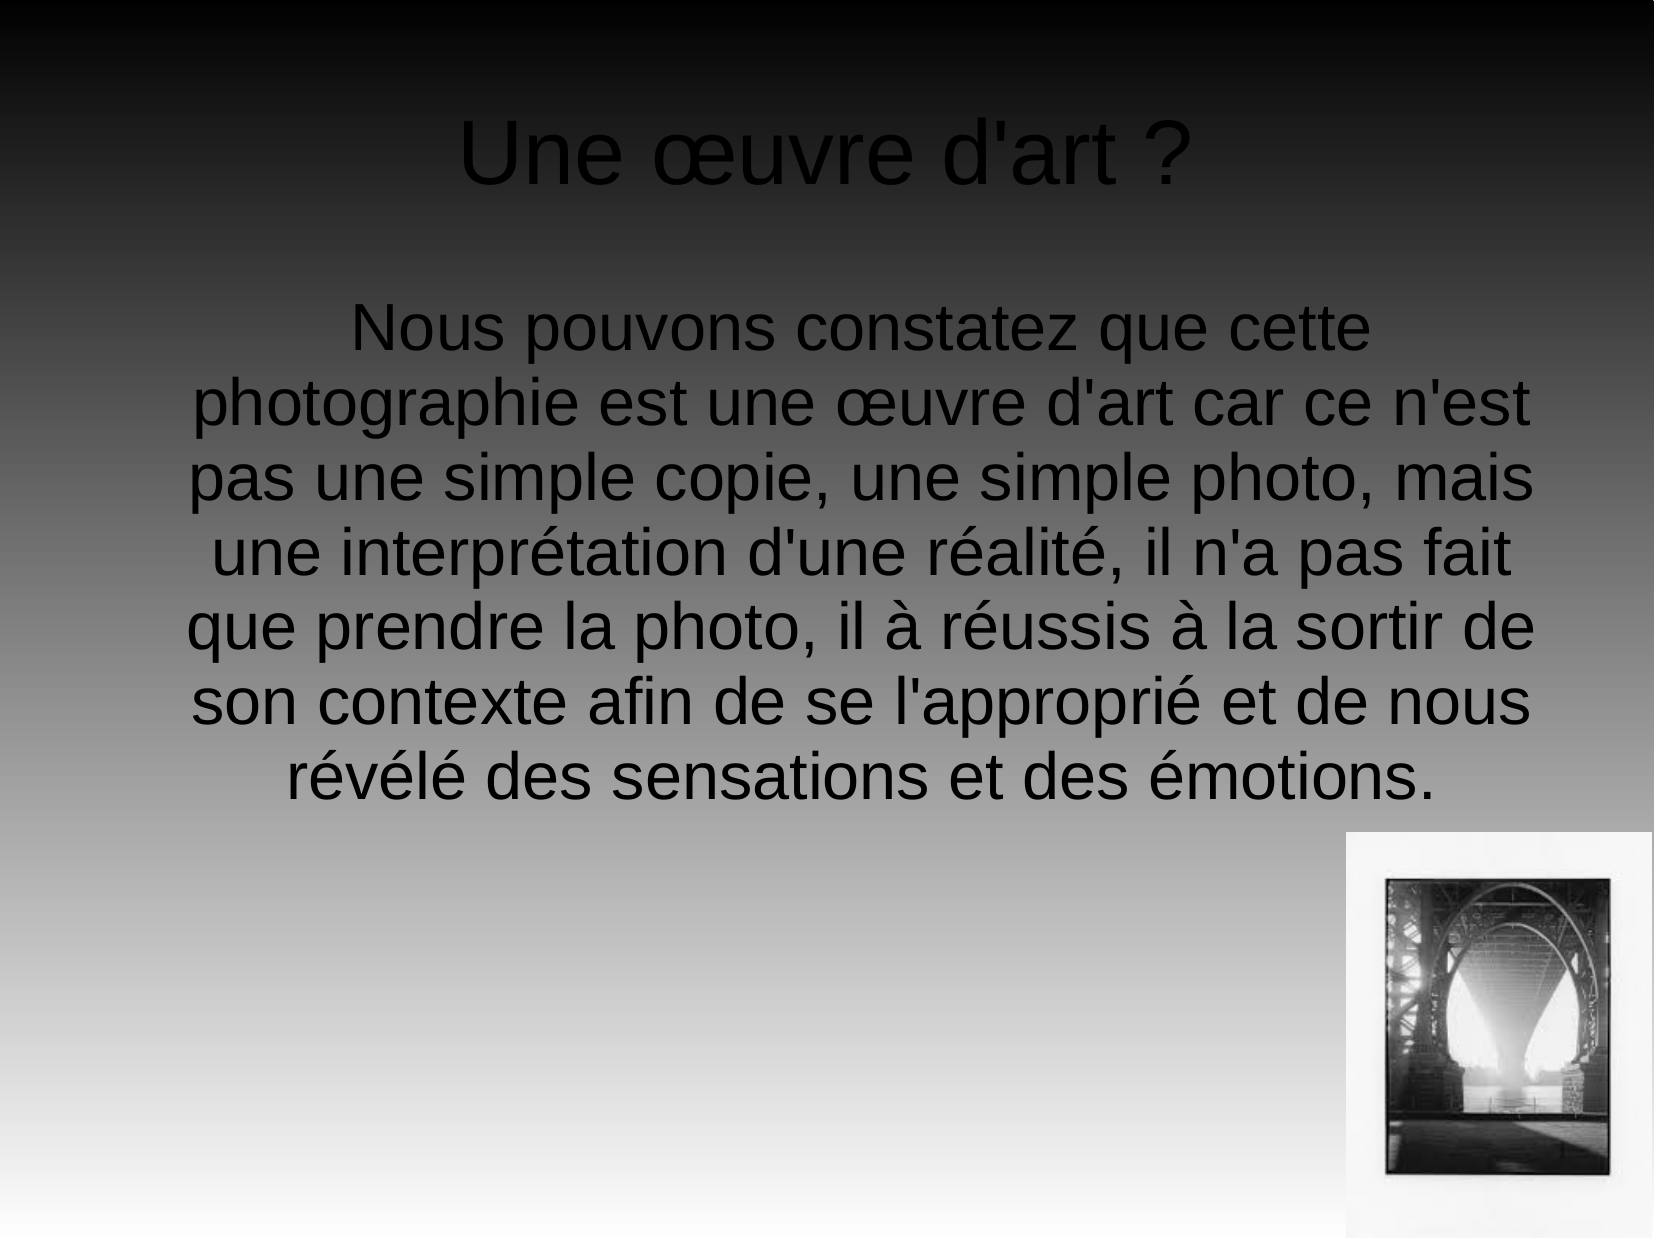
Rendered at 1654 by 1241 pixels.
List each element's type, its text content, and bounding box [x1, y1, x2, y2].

picture [1346, 832, 1652, 1238]
title Une œuvre d'art ? [82, 49, 1571, 257]
list Nous pouvons constatez que cette photographie est une œuvre d'art car ce n'est pas une simple copie, une simple photo, mais une interprétation d'une réalité, il n'a pas fait que prendre la photo, il à réussis à la sortir de son contexte afin de se l'approprié et de nous révélé des sensations et des émotions. [82, 290, 1571, 1109]
